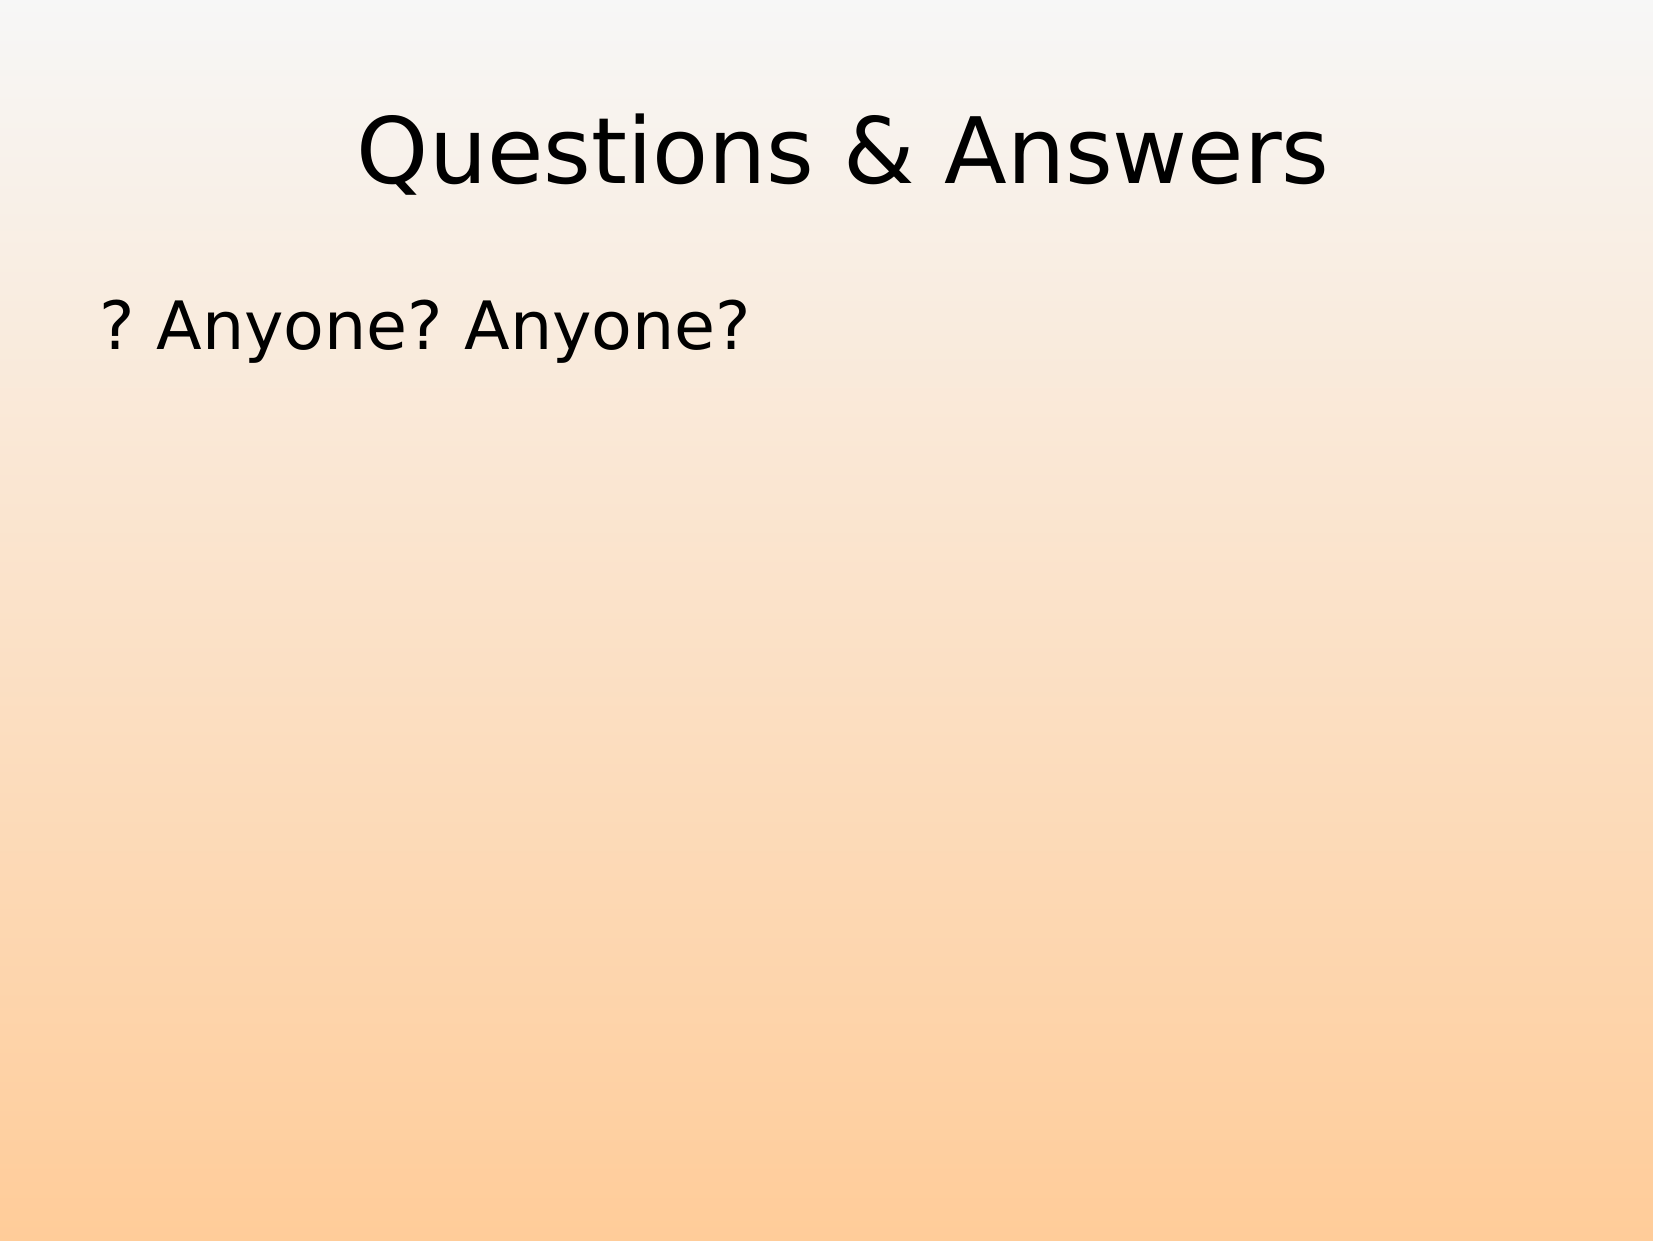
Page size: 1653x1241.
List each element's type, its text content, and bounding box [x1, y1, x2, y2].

title Questions & Answers [82, 49, 1570, 257]
list ? Anyone? Anyone? [82, 290, 1570, 1109]
